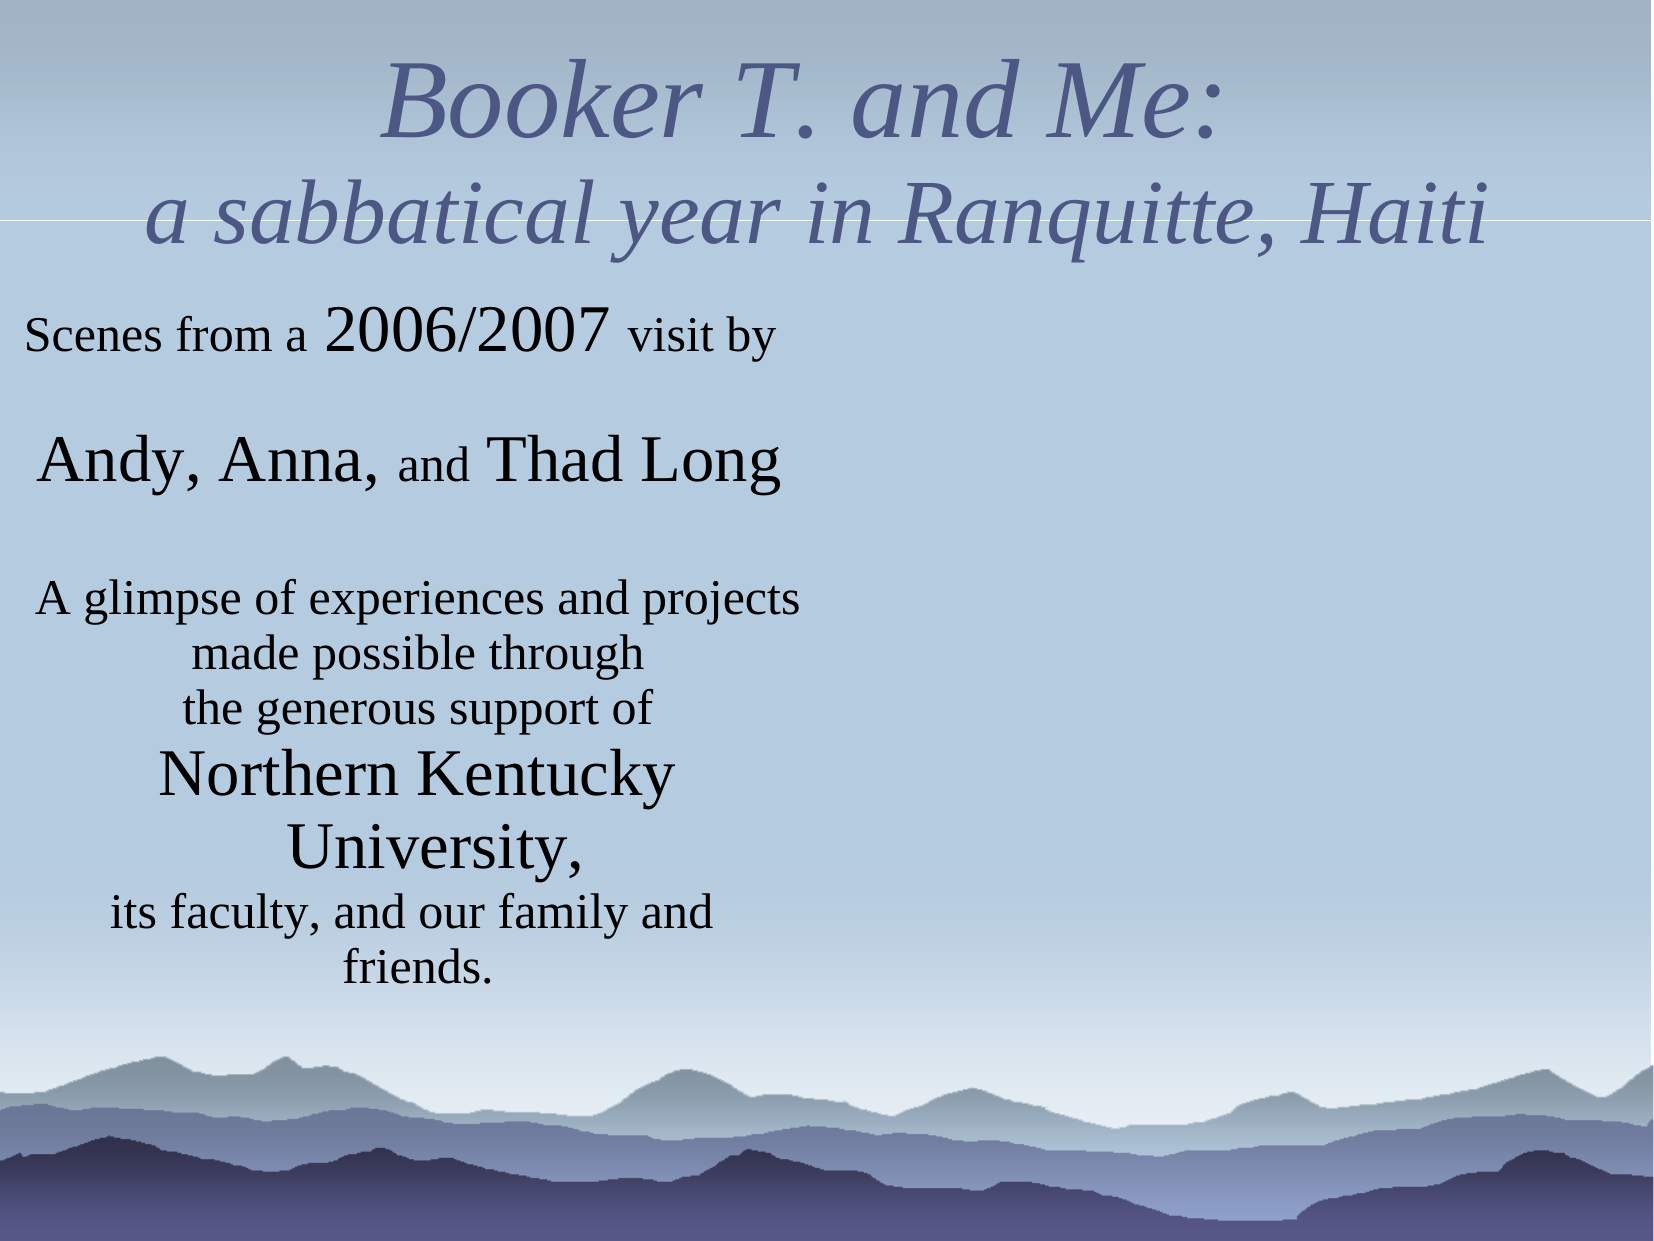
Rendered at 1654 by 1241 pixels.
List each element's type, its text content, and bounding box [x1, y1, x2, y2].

title Booker T. and Me: a sabbatical year in Ranquitte, Haiti [112, 37, 1525, 264]
picture [0, 501, 1654, 1241]
subtitle Scenes from a 2006/2007 visit by Andy, Anna, and Thad Long A glimpse of experiences and projects made possible through the generous support of Northern Kentucky University, its faculty, and our family and friends. [0, 289, 826, 1072]
